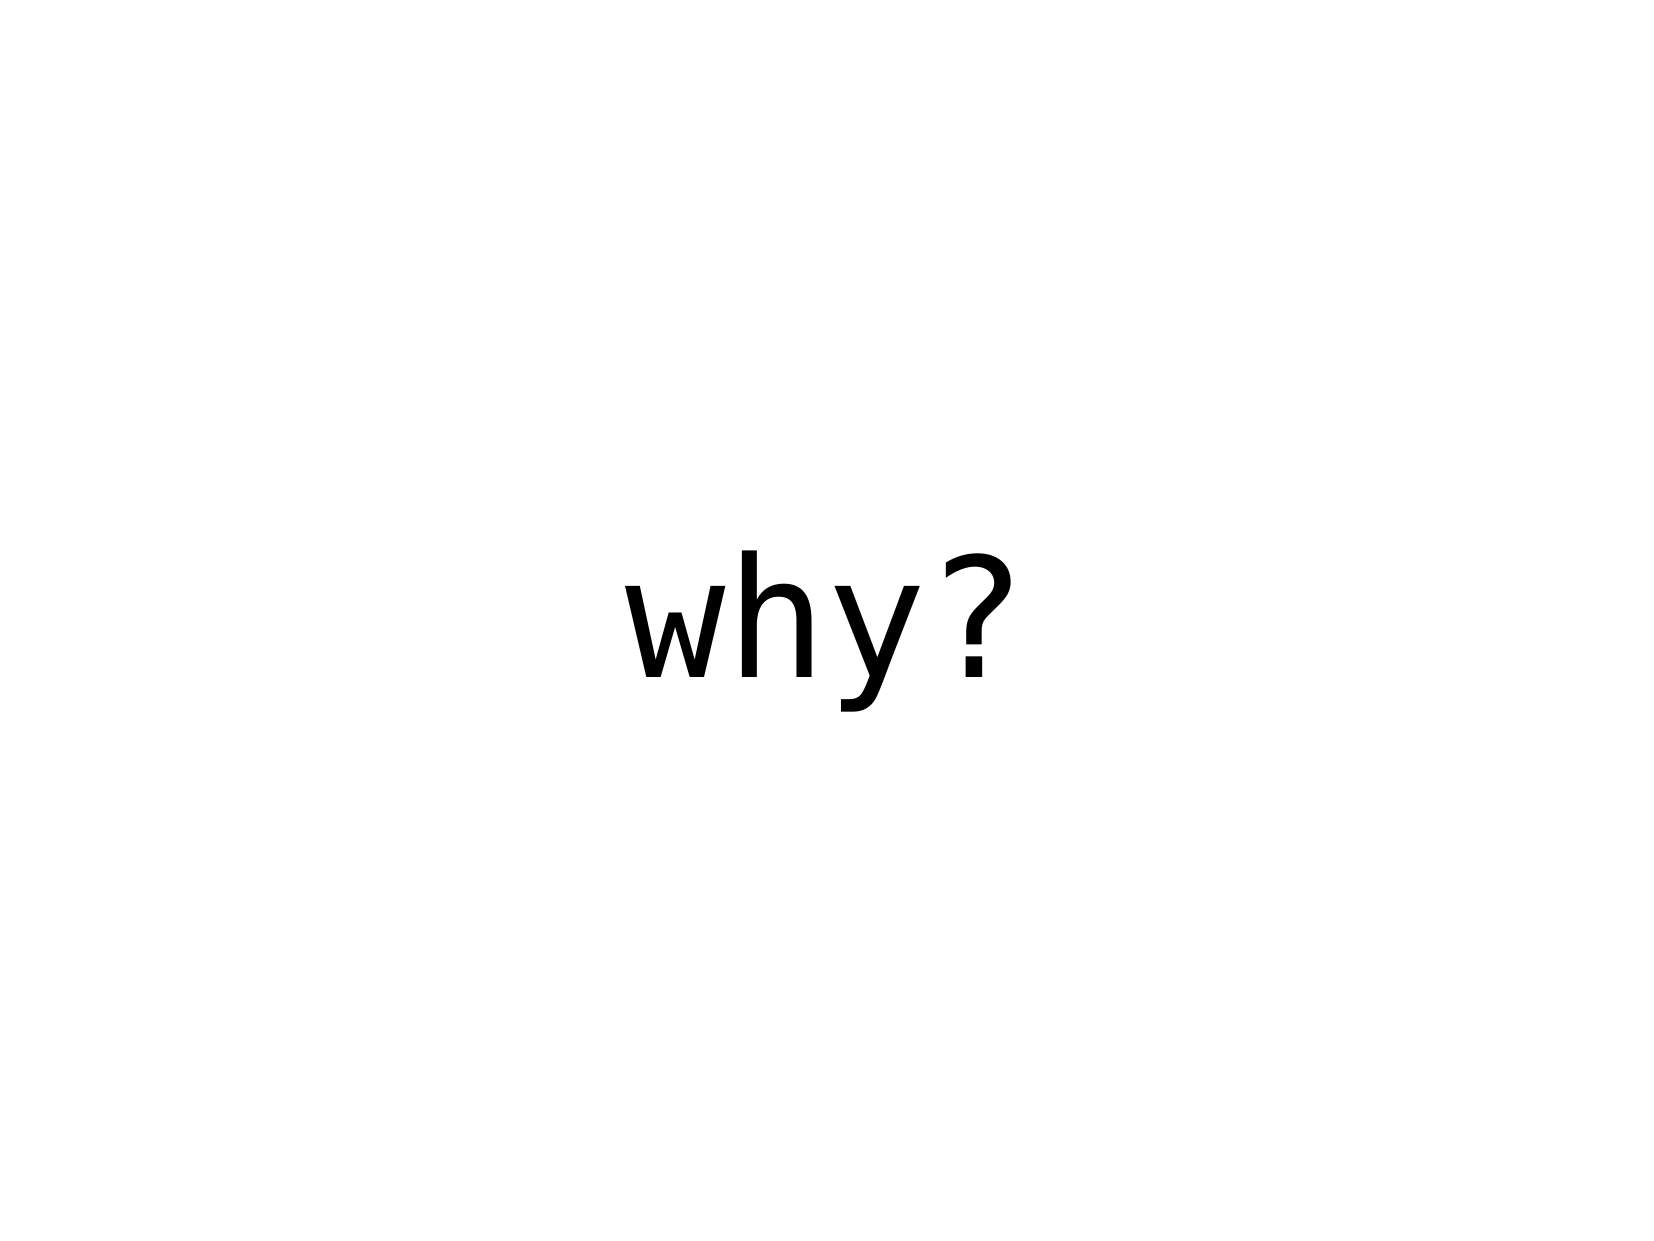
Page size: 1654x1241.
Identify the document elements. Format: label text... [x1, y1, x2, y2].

title why? [82, 523, 1571, 718]
